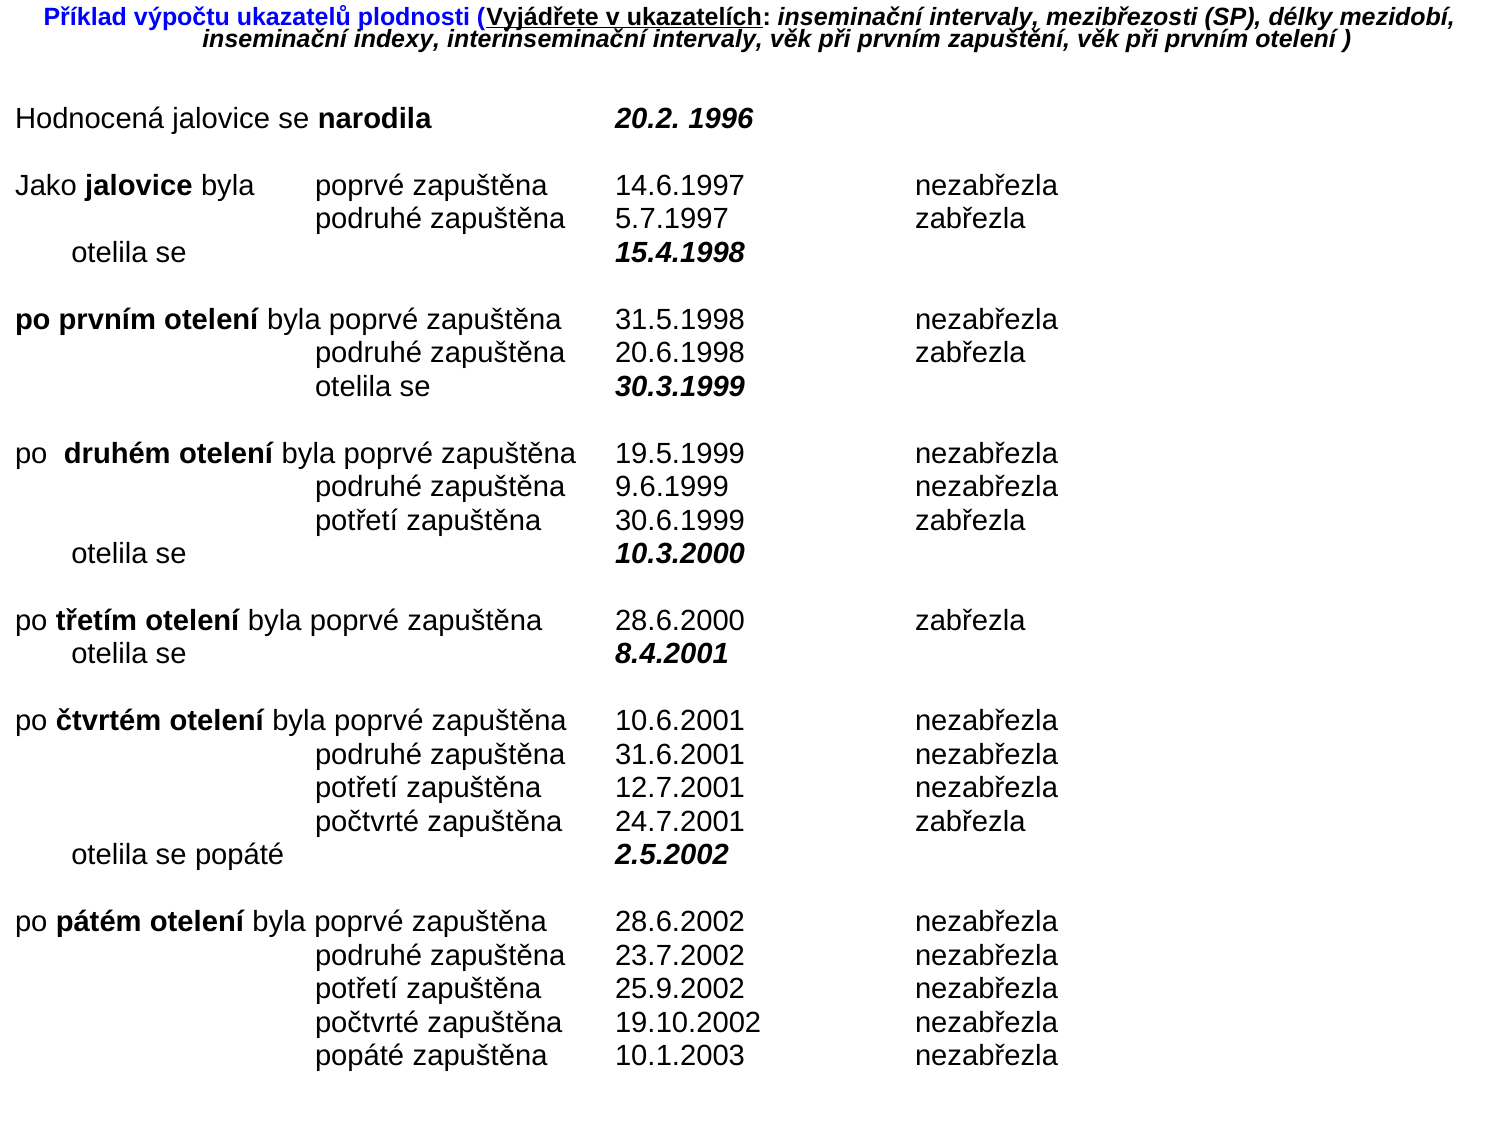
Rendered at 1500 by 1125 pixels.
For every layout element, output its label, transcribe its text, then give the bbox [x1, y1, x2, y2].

list Příklad výpočtu ukazatelů plodnosti (Vyjádřete v ukazatelích: inseminační intervaly, mezibřezosti (SP), délky mezidobí, inseminační indexy, interinseminační intervaly, věk při prvním zapuštění, věk při prvním otelení ) Hodnocená jalovice se narodila 20.2. 1996 Jako jalovice byla poprvé zapuštěna 14.6.1997 nezabřezla podruhé zapuštěna 5.7.1997 zabřezla otelila se 15.4.1998 po prvním otelení byla poprvé zapuštěna 31.5.1998 nezabřezla podruhé zapuštěna 20.6.1998 zabřezla otelila se 30.3.1999 po druhém otelení byla poprvé zapuštěna 19.5.1999 nezabřezla podruhé zapuštěna 9.6.1999 nezabřezla potřetí zapuštěna 30.6.1999 zabřezla otelila se 10.3.2000 po třetím otelení byla poprvé zapuštěna 28.6.2000 zabřezla otelila se 8.4.2001 po čtvrtém otelení byla poprvé zapuštěna 10.6.2001 nezabřezla podruhé zapuštěna 31.6.2001 nezabřezla potřetí zapuštěna 12.7.2001 nezabřezla počtvrté zapuštěna 24.7.2001 zabřezla otelila se popáté 2.5.2002 po pátém otelení byla poprvé zapuštěna 28.6.2002 nezabřezla podruhé zapuštěna 23.7.2002 nezabřezla potřetí zapuštěna 25.9.2002 nezabřezla počtvrté zapuštěna 19.10.2002 nezabřezla popáté zapuštěna 10.1.2003 nezabřezla [0, 0, 1500, 1125]
